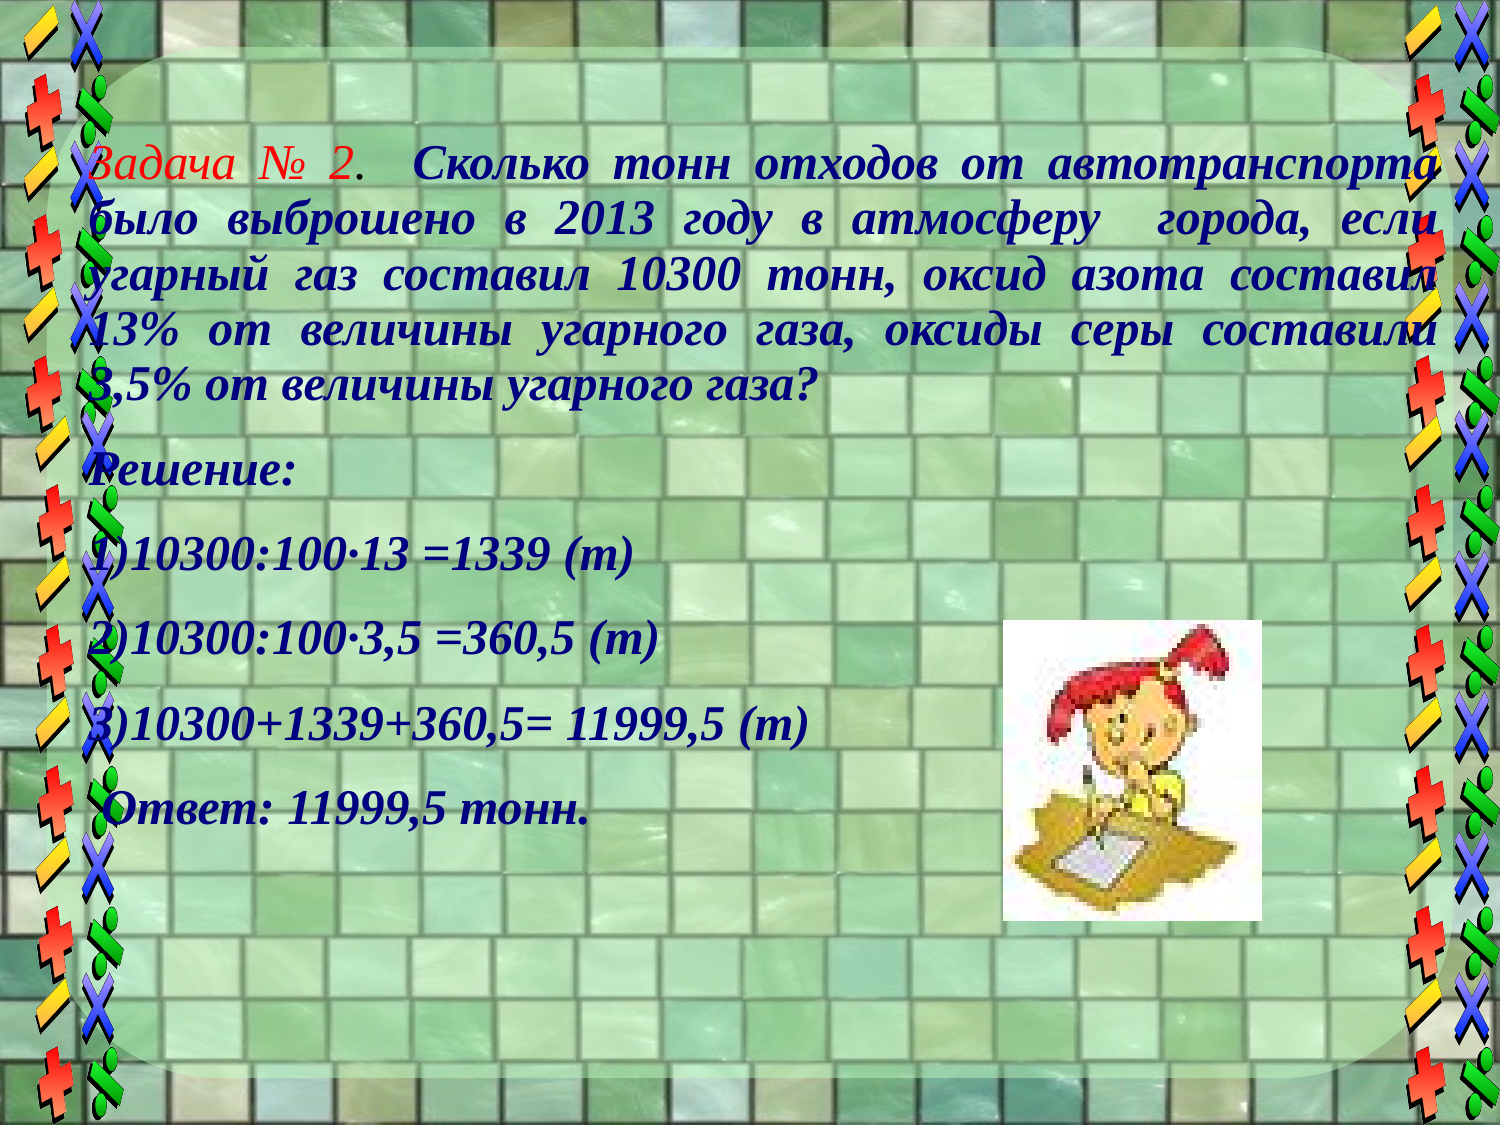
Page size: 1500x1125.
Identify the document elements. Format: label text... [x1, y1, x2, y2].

list Задача № 2. Сколько тонн отходов от автотранспорта было выброшено в 2013 году в атмосферу города, если угарный газ составил 10300 тонн, оксид азота составил 13% от величины угарного газа, оксиды серы составили 3,5% от величины угарного газа? Решение: 1)10300:100·13 =1339 (т) 2)10300:100·3,5 =360,5 (т) 3)10300+1339+360,5= 11999,5 (т) Ответ: 11999,5 тонн. [88, 54, 1439, 844]
picture [0, 0, 1500, 1125]
